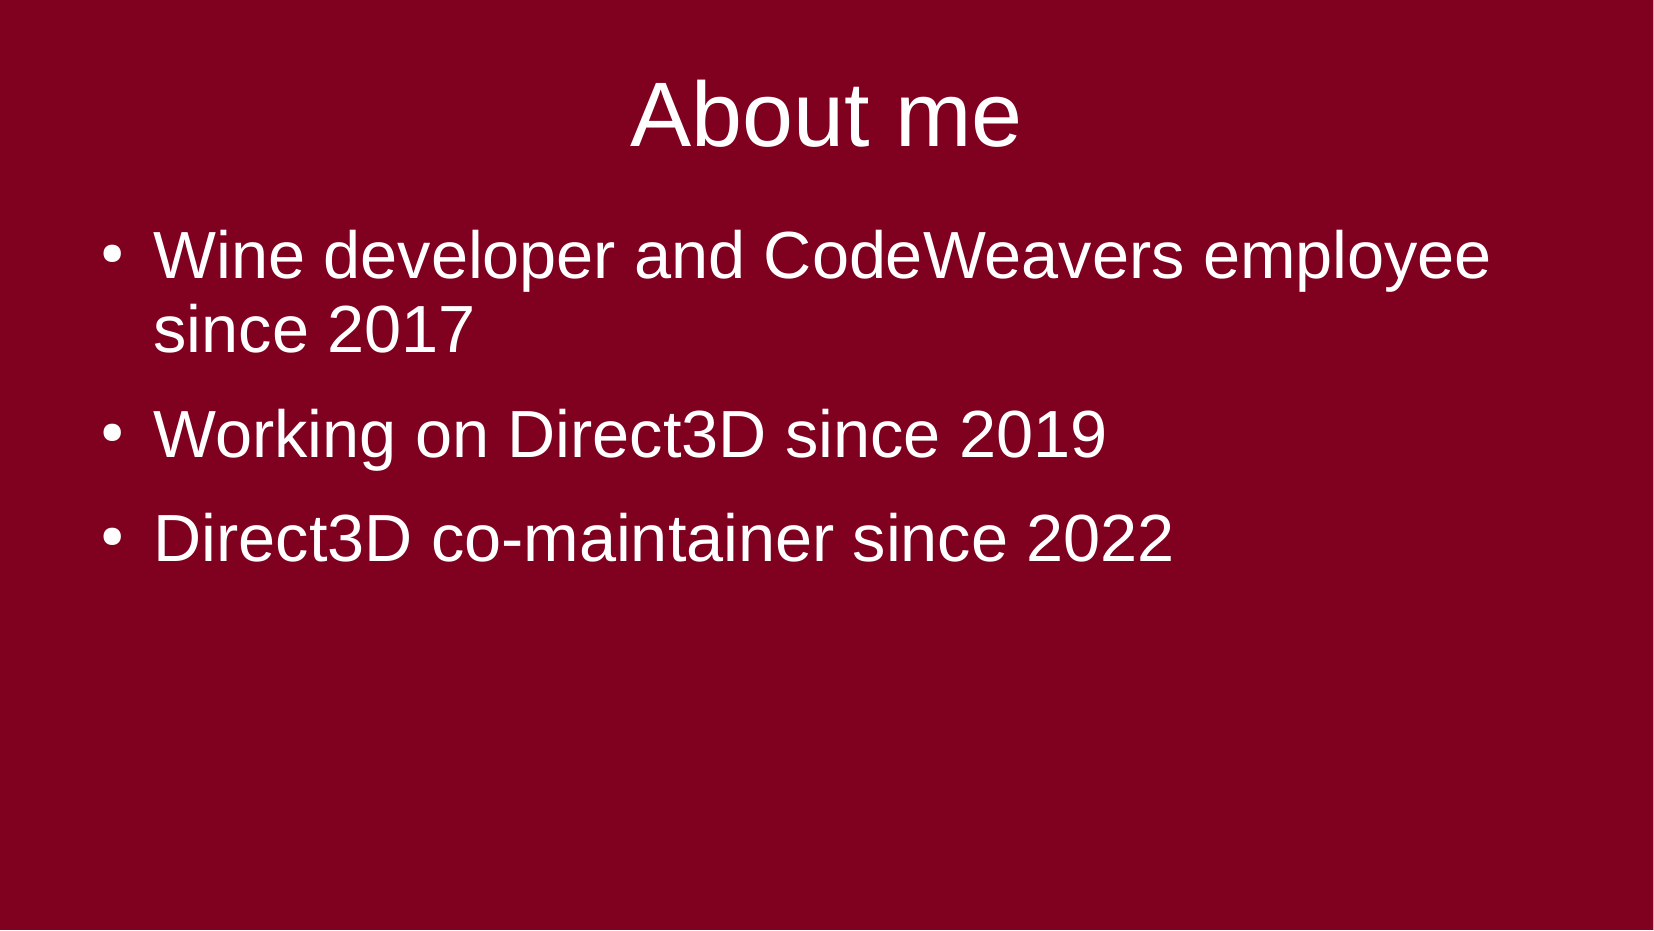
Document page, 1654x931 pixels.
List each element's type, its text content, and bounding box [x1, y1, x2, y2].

title About me [82, 37, 1571, 193]
list Wine developer and CodeWeavers employee since 2017 Working on Direct3D since 2019 Direct3D co-maintainer since 2022 [82, 217, 1571, 758]
